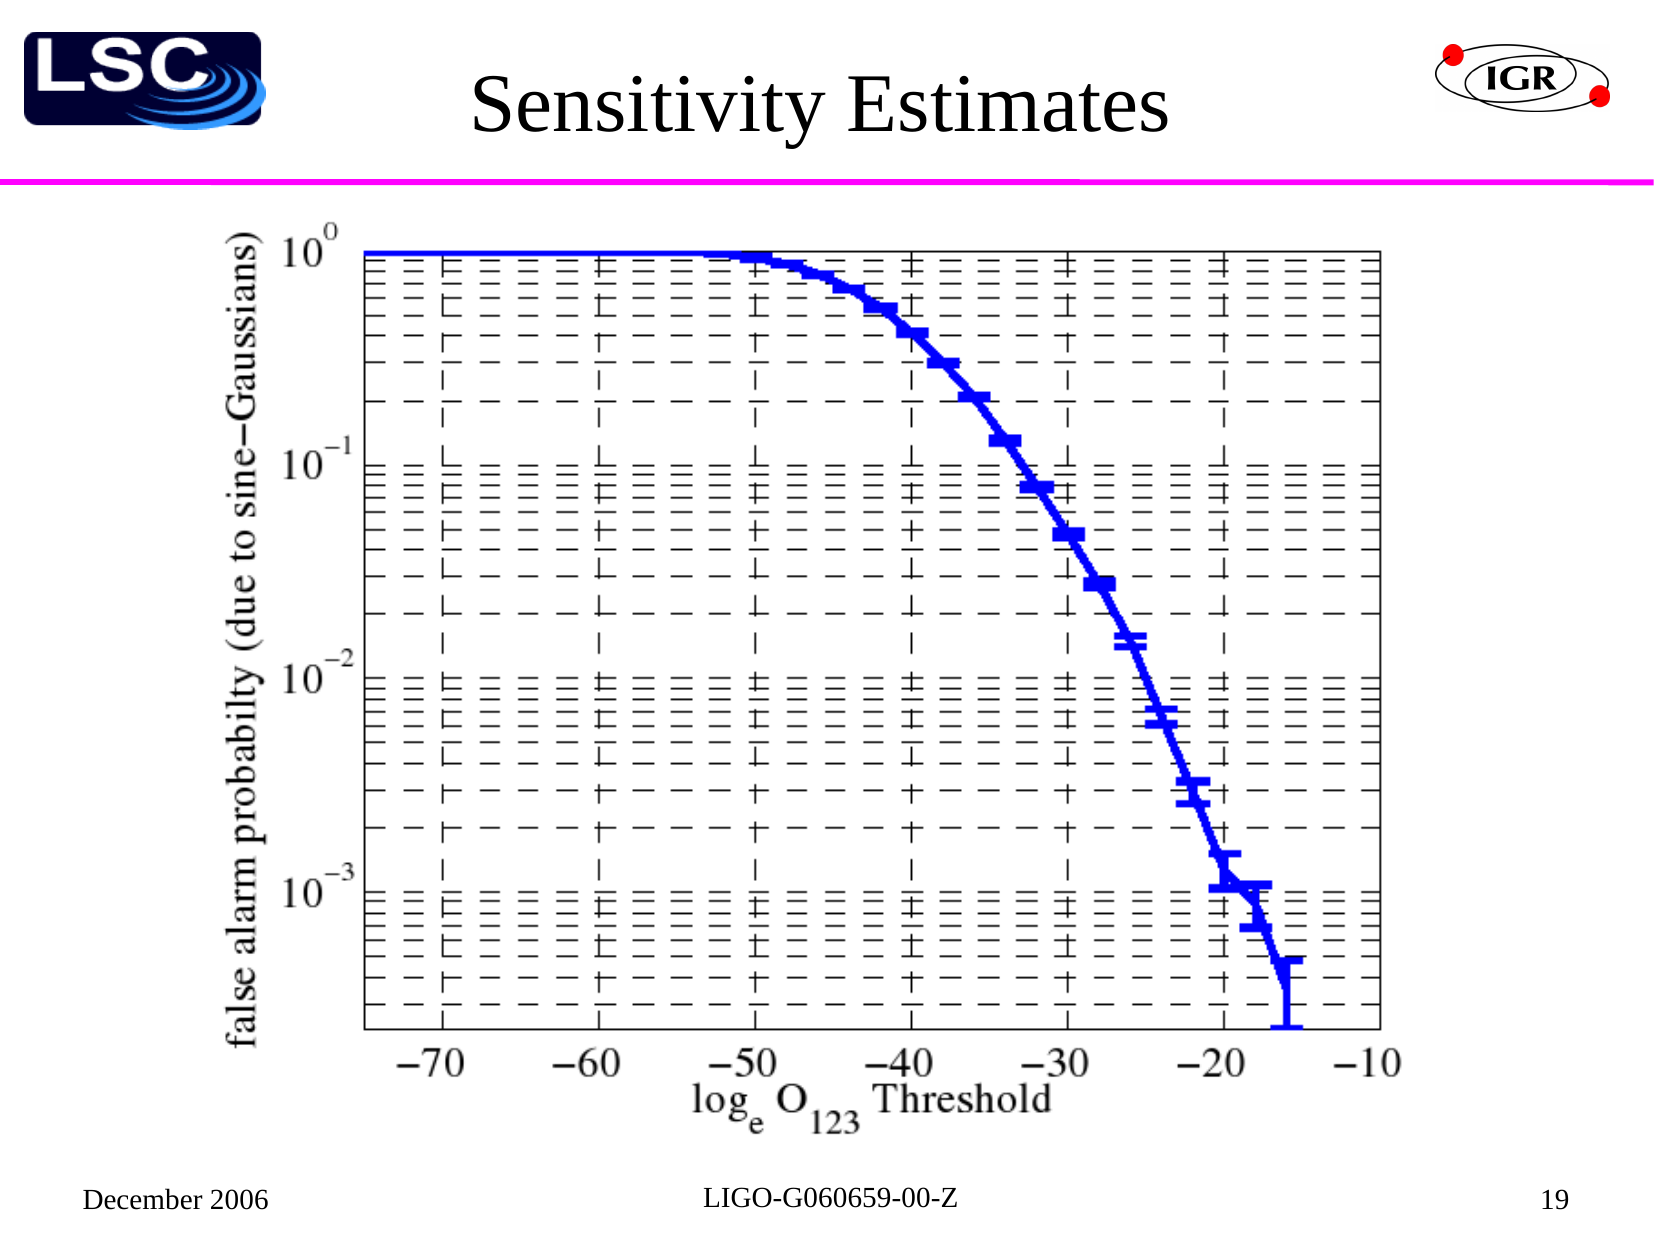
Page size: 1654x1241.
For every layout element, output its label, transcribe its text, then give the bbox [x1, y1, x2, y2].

title Sensitivity Estimates [76, 0, 1565, 207]
picture [206, 194, 1447, 1152]
picture [1565, 44, 1610, 112]
picture [24, 32, 76, 130]
